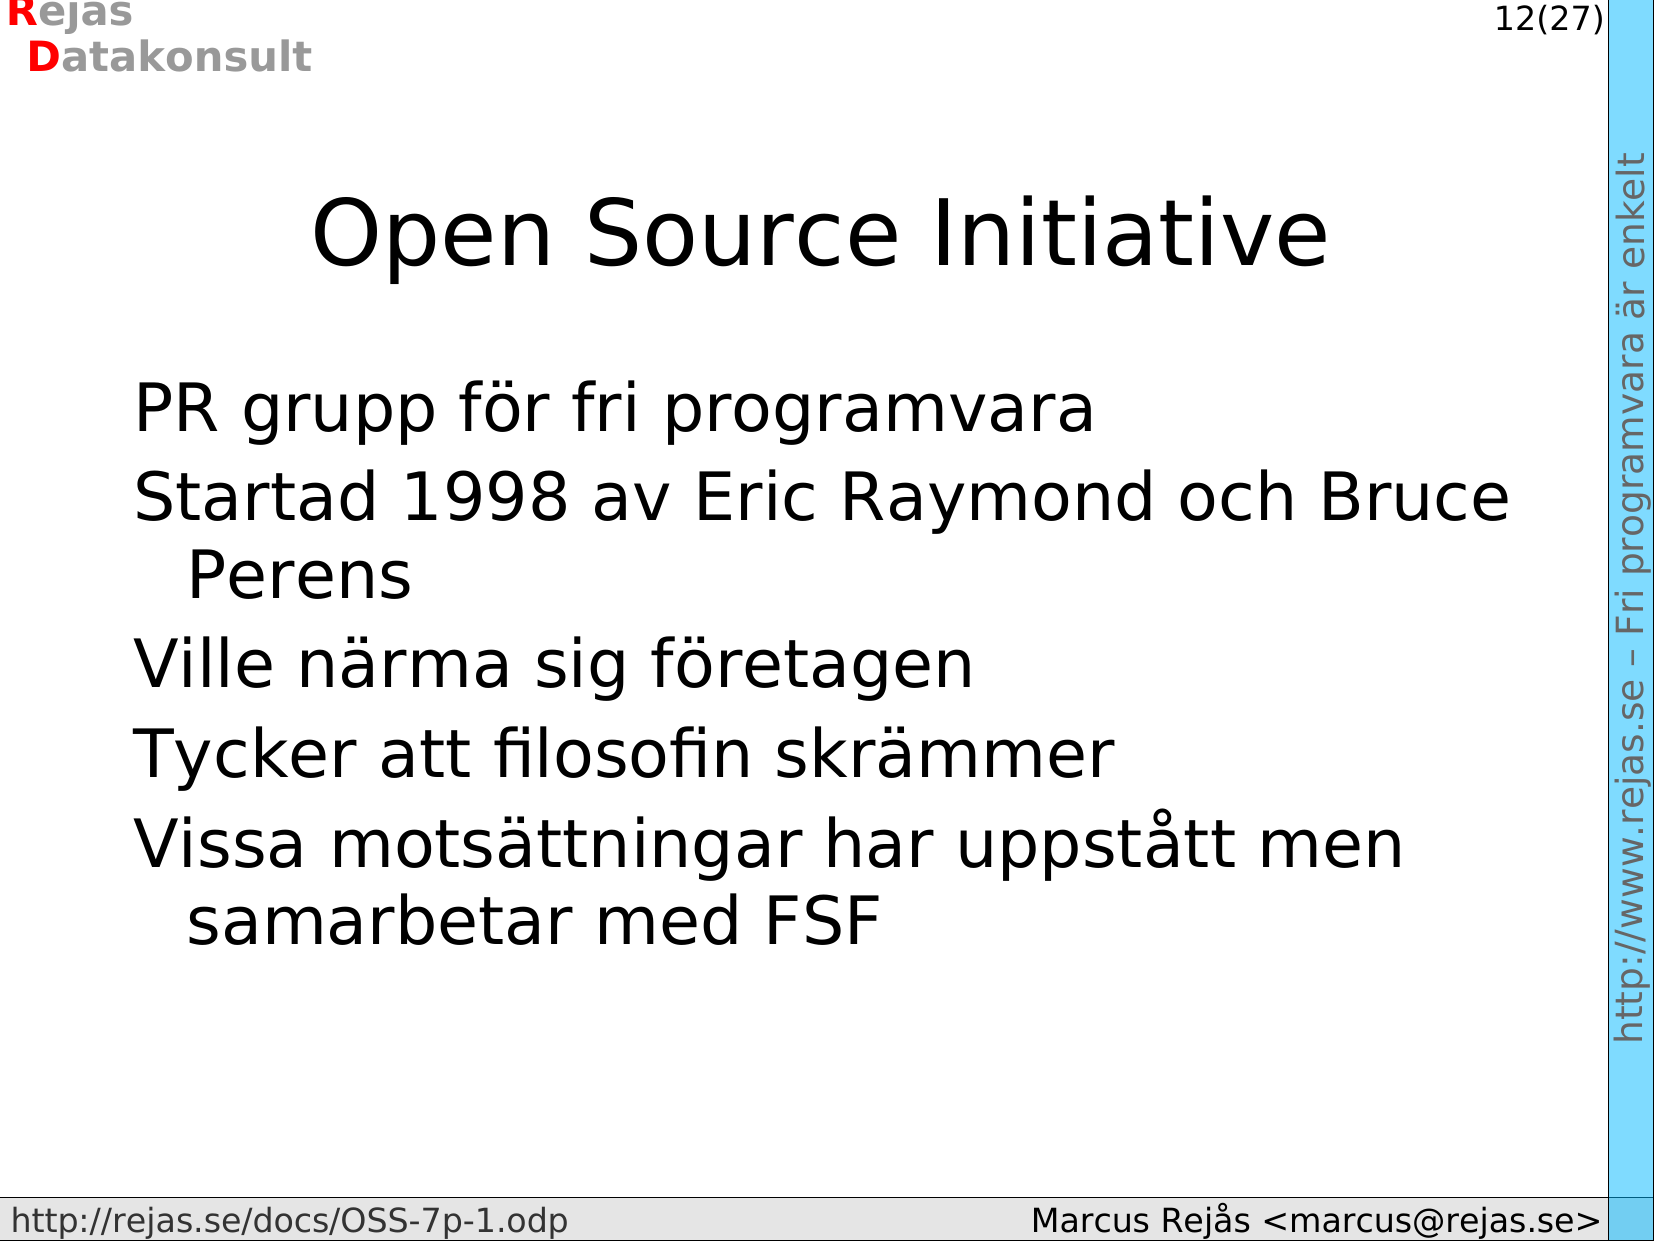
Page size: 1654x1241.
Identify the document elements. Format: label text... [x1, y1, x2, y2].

title Open Source Initiative [115, 130, 1528, 338]
list PR grupp för fri programvara Startad 1998 av Eric Raymond och Bruce Perens Ville närma sig företagen Tycker att filosofin skrämmer Vissa motsättningar har uppstått men samarbetar med FSF [115, 368, 1528, 1165]
